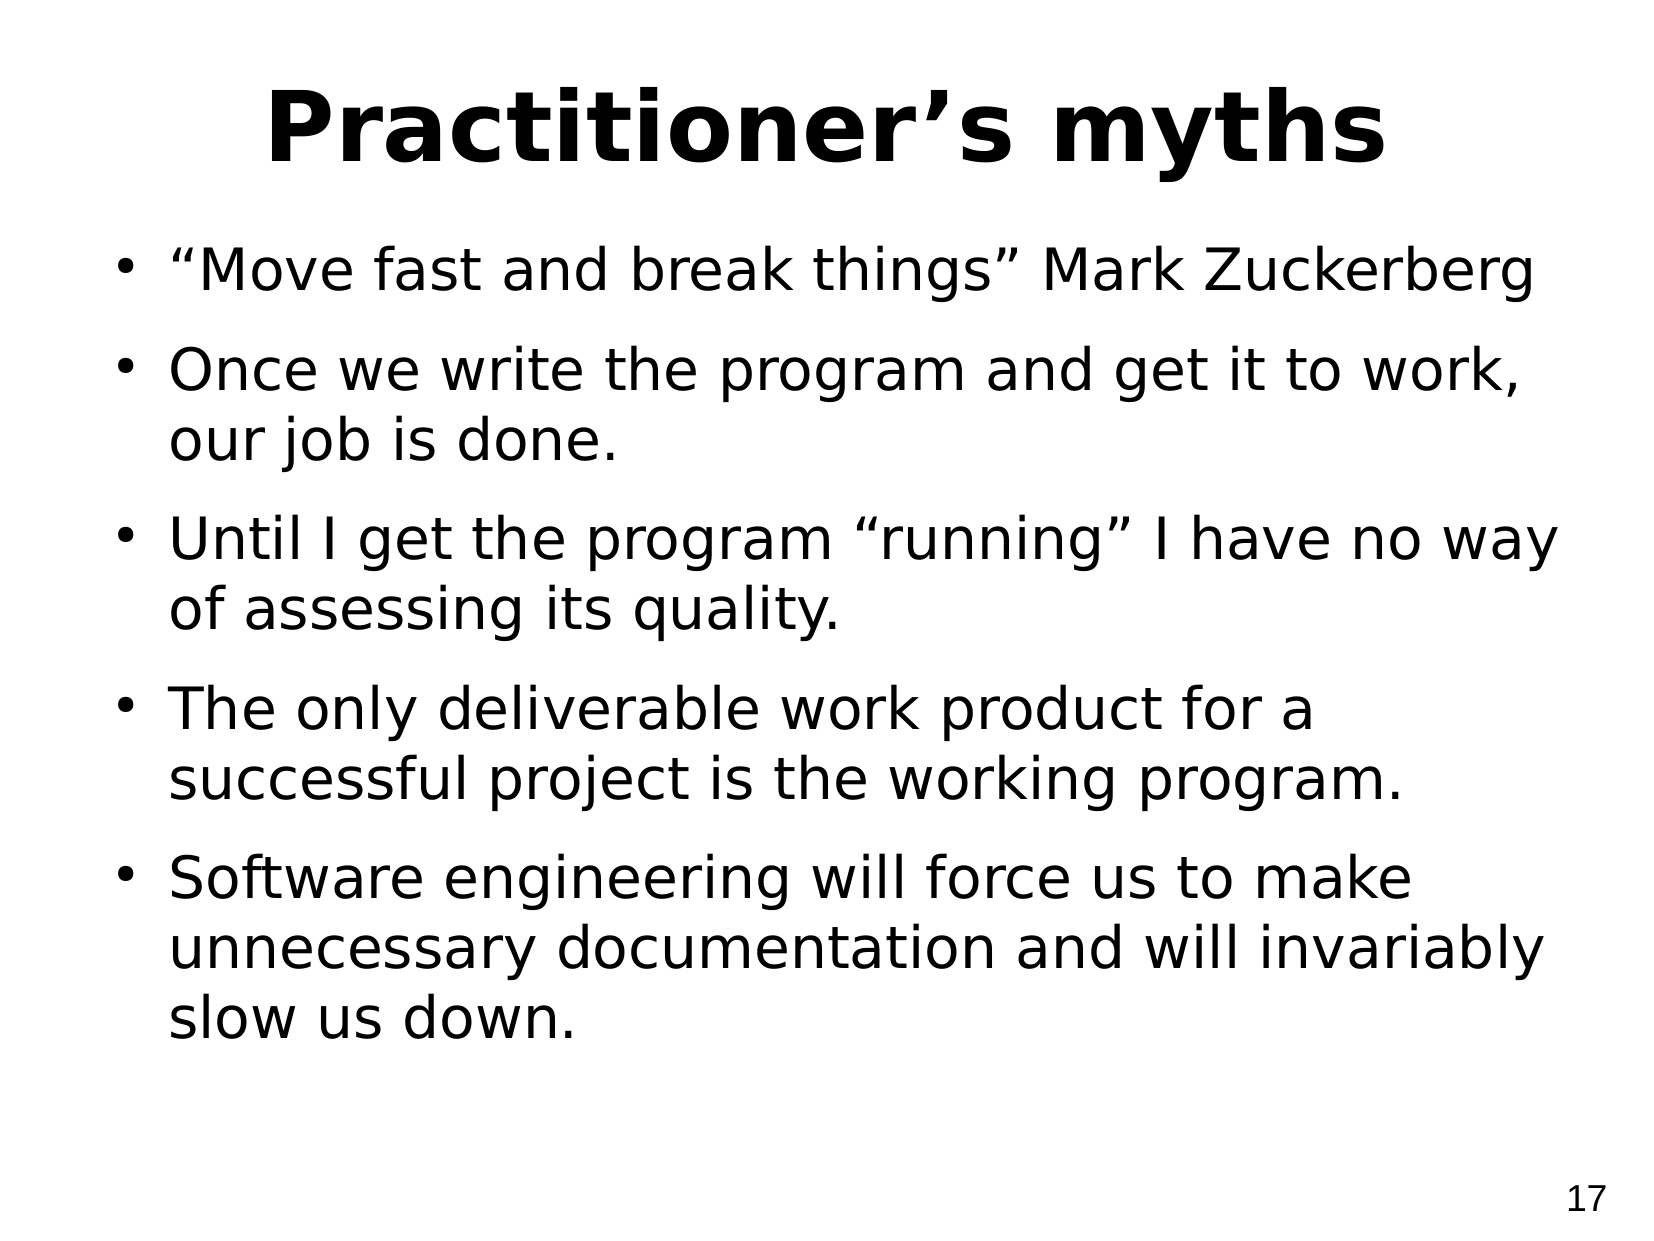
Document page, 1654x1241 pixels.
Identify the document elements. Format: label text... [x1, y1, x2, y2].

list “Move fast and break things” Mark Zuckerberg Once we write the program and get it to work, our job is done. Until I get the program “running” I have no way of assessing its quality. The only deliverable work product for a successful project is the working program. Software engineering will force us to make unnecessary documentation and will invariably slow us down. [82, 225, 1607, 1186]
title Practitioner’s myths [82, 49, 1571, 196]
